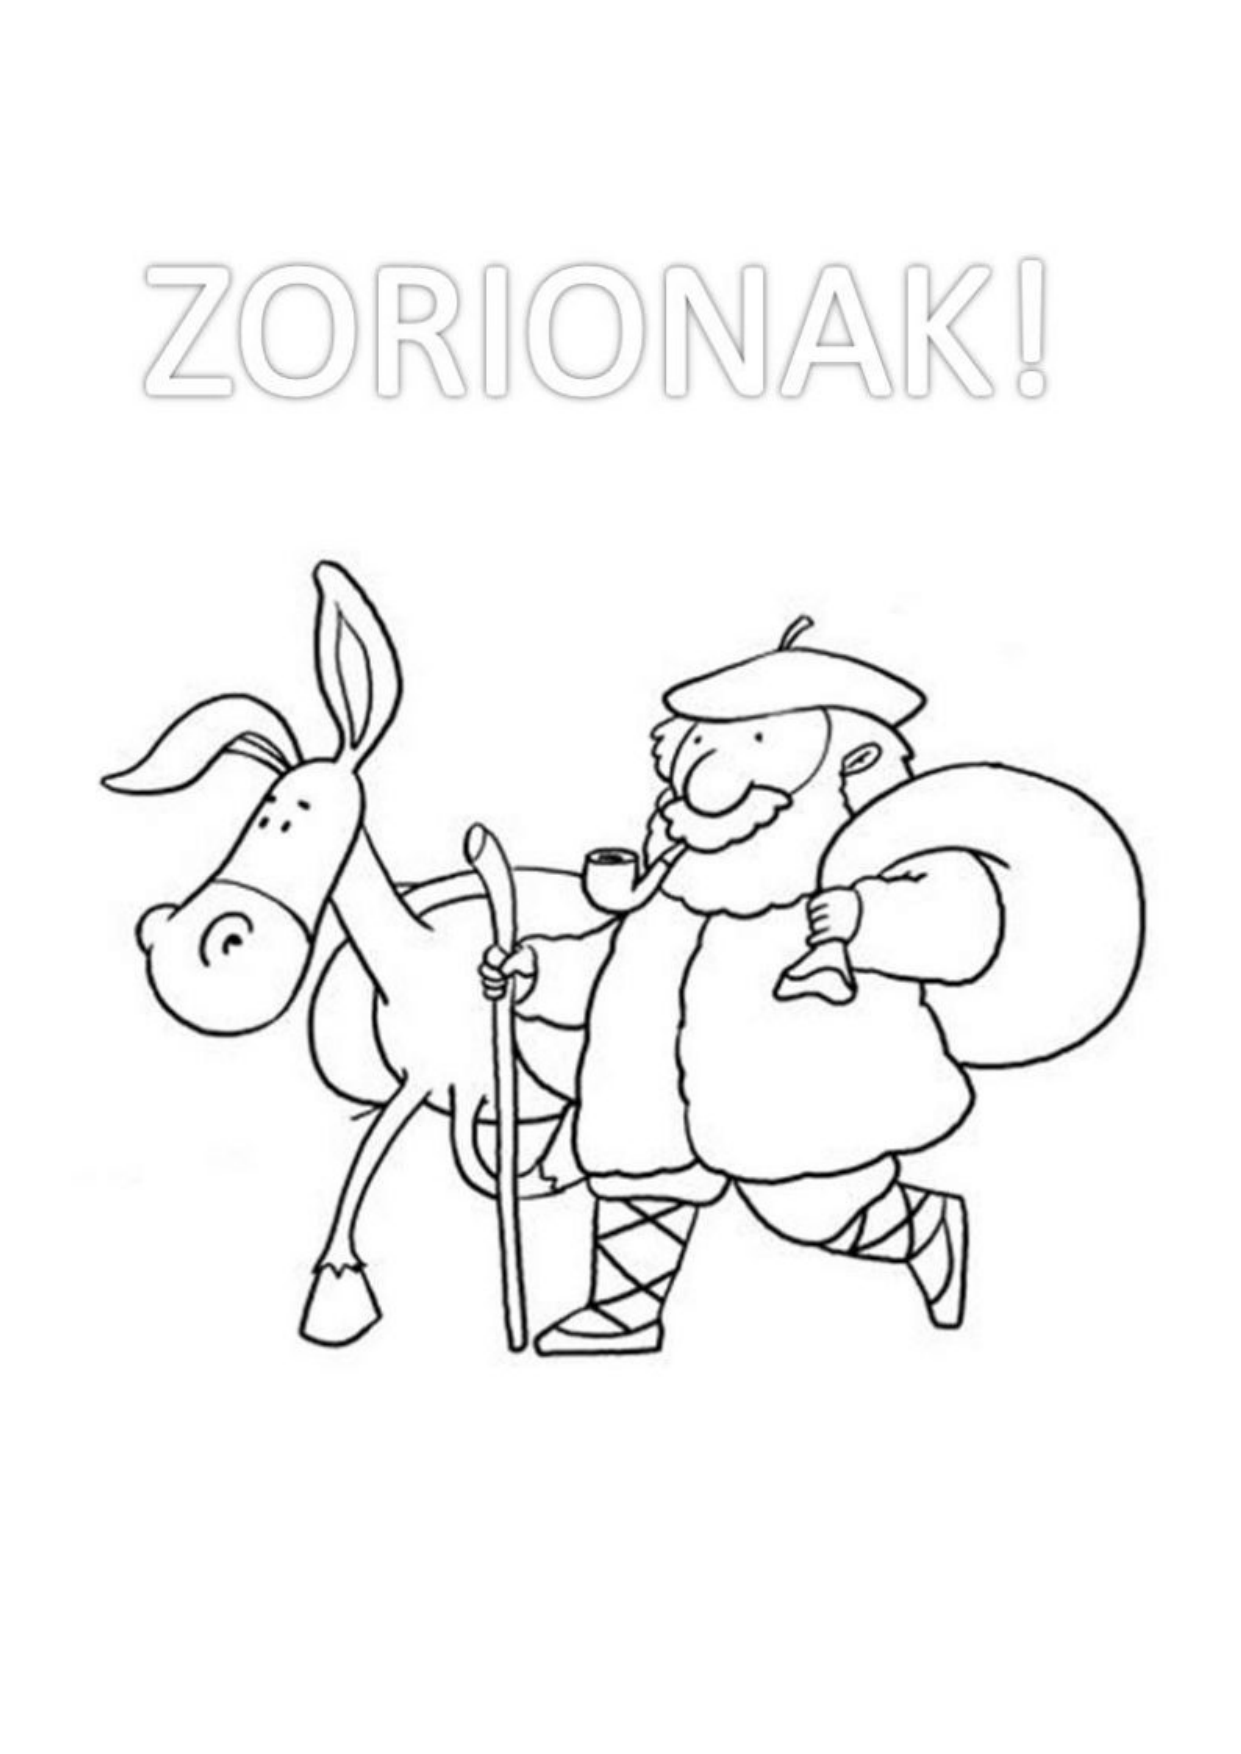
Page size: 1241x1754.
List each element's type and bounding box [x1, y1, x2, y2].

picture [71, 76, 1179, 1677]
